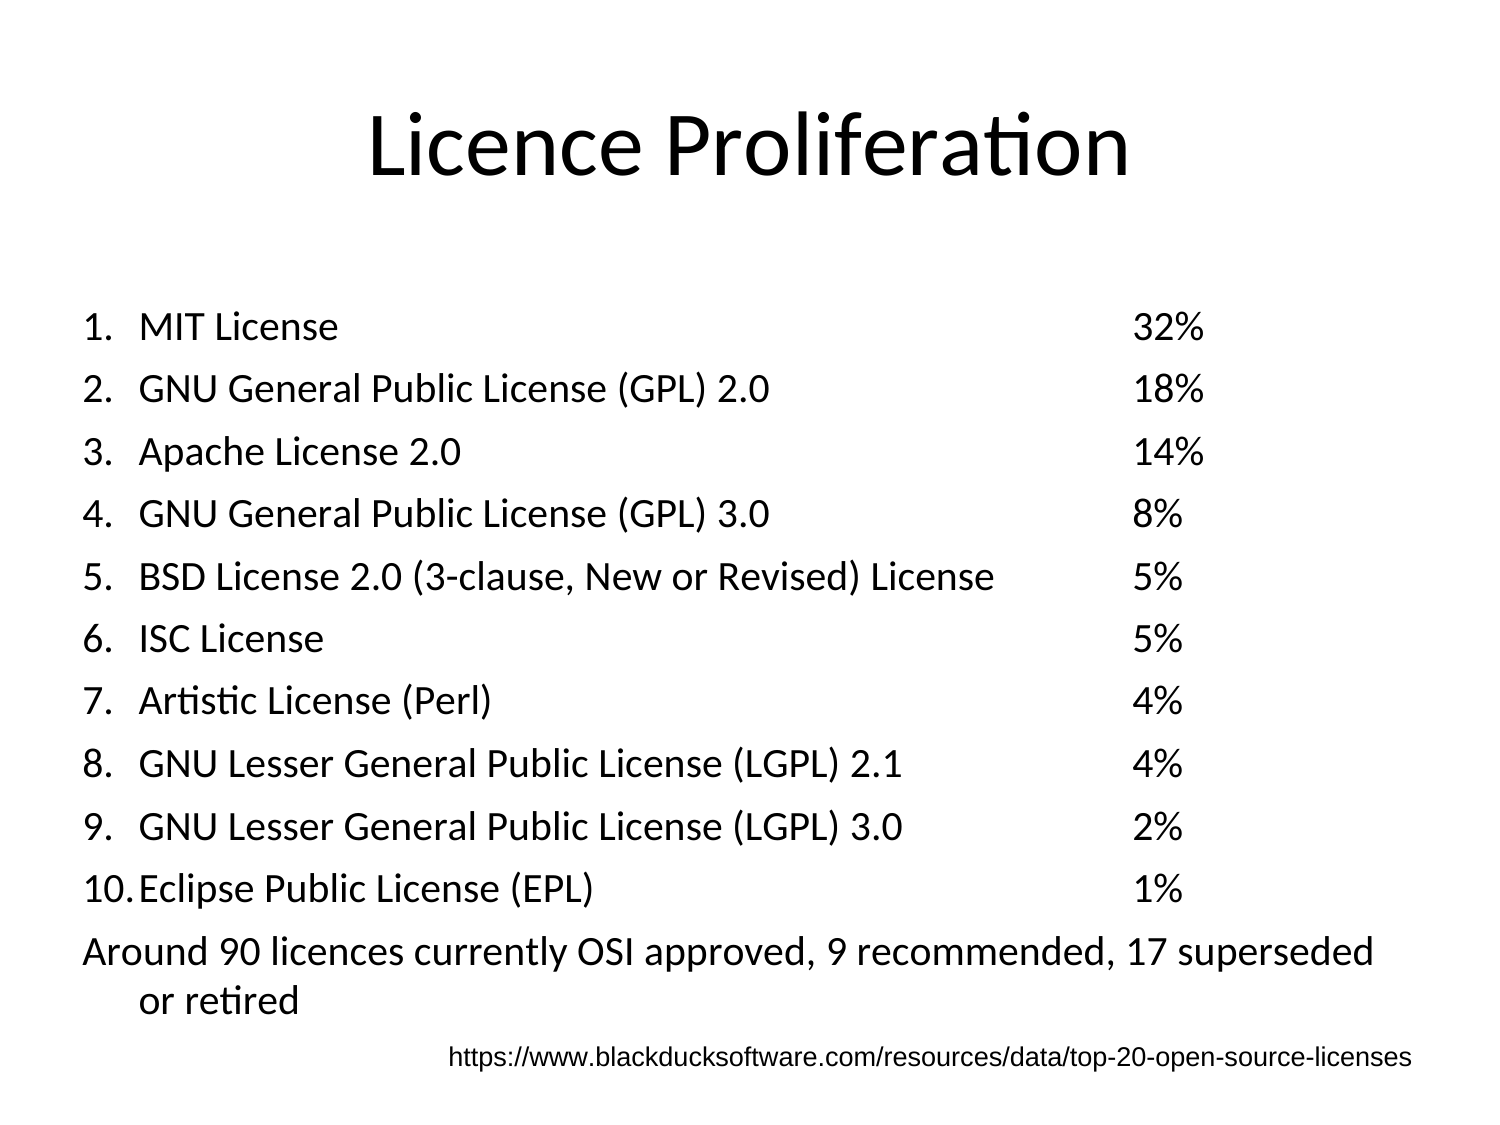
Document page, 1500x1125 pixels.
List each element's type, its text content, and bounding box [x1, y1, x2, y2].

list 1. MIT License 32% 2. GNU General Public License (GPL) 2.0 18% 3. Apache License 2.0 14% 4. GNU General Public License (GPL) 3.0 8% 5. BSD License 2.0 (3-clause, New or Revised) License 5% 6. ISC License 5% 7. Artistic License (Perl) 4% 8. GNU Lesser General Public License (LGPL) 2.1 4% 9. GNU Lesser General Public License (LGPL) 3.0 2% 10. Eclipse Public License (EPL) 1% Around 90 licences currently OSI approved, 9 recommended, 17 superseded or retired [67, 290, 1418, 1034]
text_box https://www.blackducksoftware.com/resources/data/top-20-open-source-licenses [433, 1031, 1500, 1080]
title Licence Proliferation [75, 45, 1426, 233]
